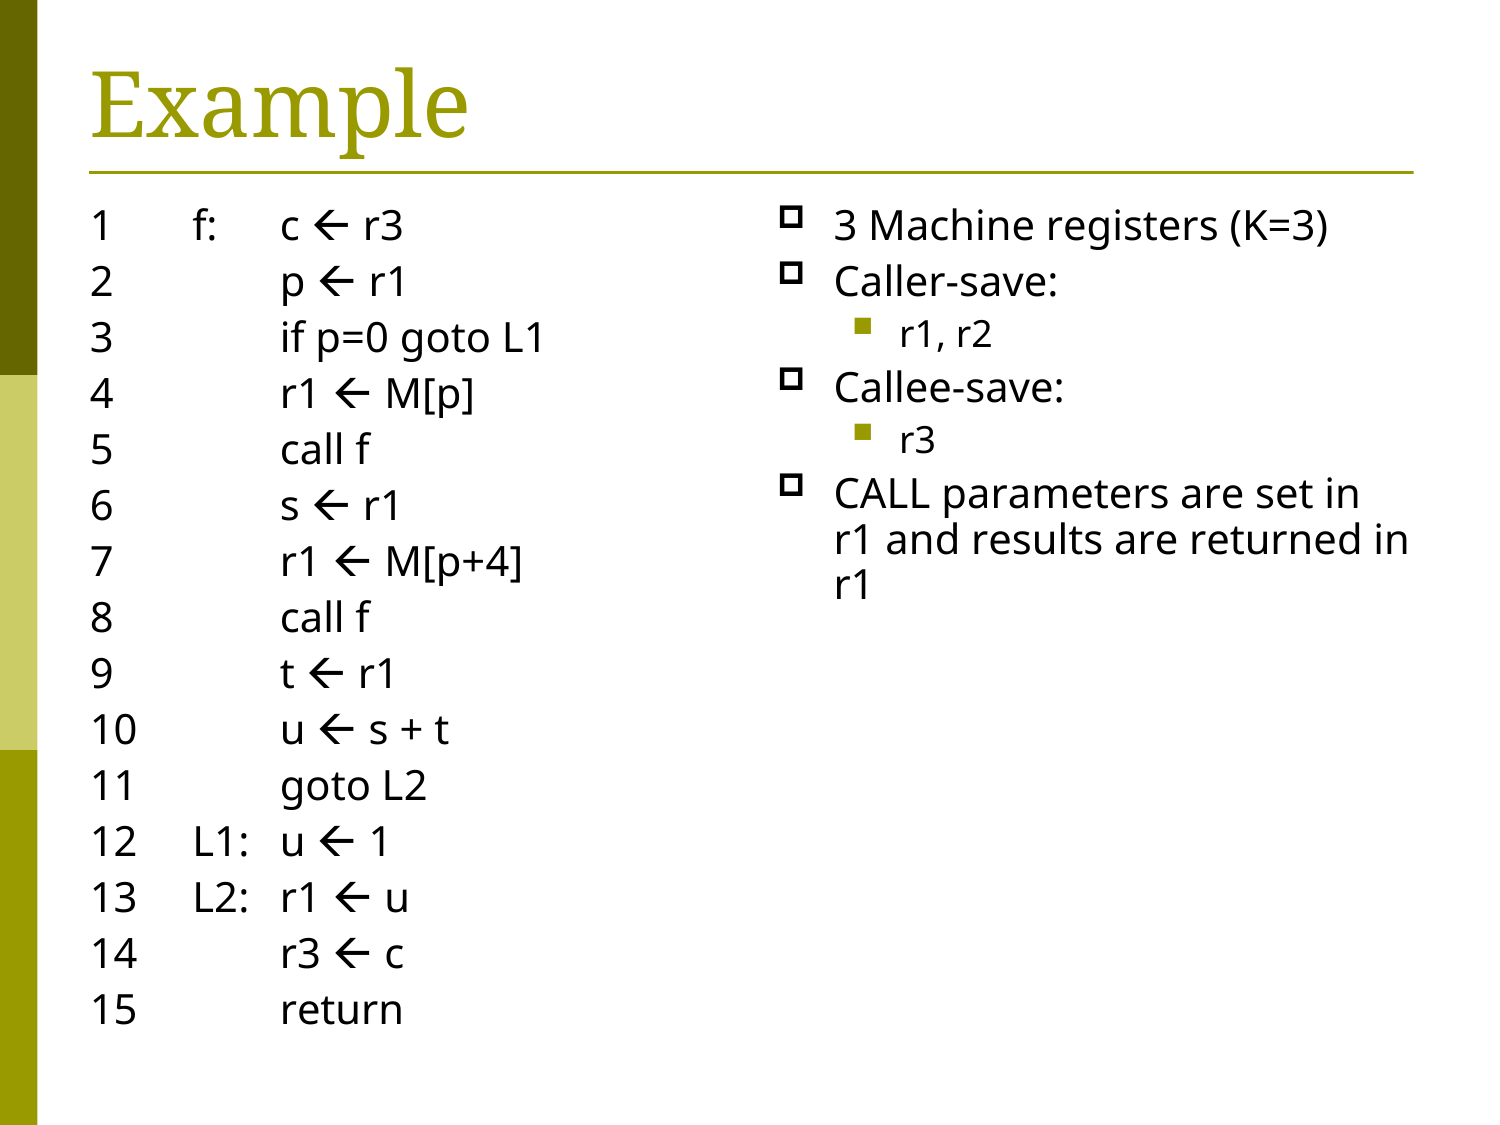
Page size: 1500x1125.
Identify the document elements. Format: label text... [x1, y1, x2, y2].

title Example [75, 45, 1426, 173]
list 1 f: c  r3 2 p  r1 3 if p=0 goto L1 4 r1  M[p] 5 call f 6 s  r1 7 r1  M[p+4] 8 call f 9 t  r1 10 u  s + t 11 goto L2 12 L1: u  1 13 L2: r1  u 14 r3  c 15 return [75, 196, 738, 1006]
list 3 Machine registers (K=3) Caller-save: r1, r2 Callee-save: r3 CALL parameters are set in r1 and results are returned in r1 [762, 196, 1426, 1006]
